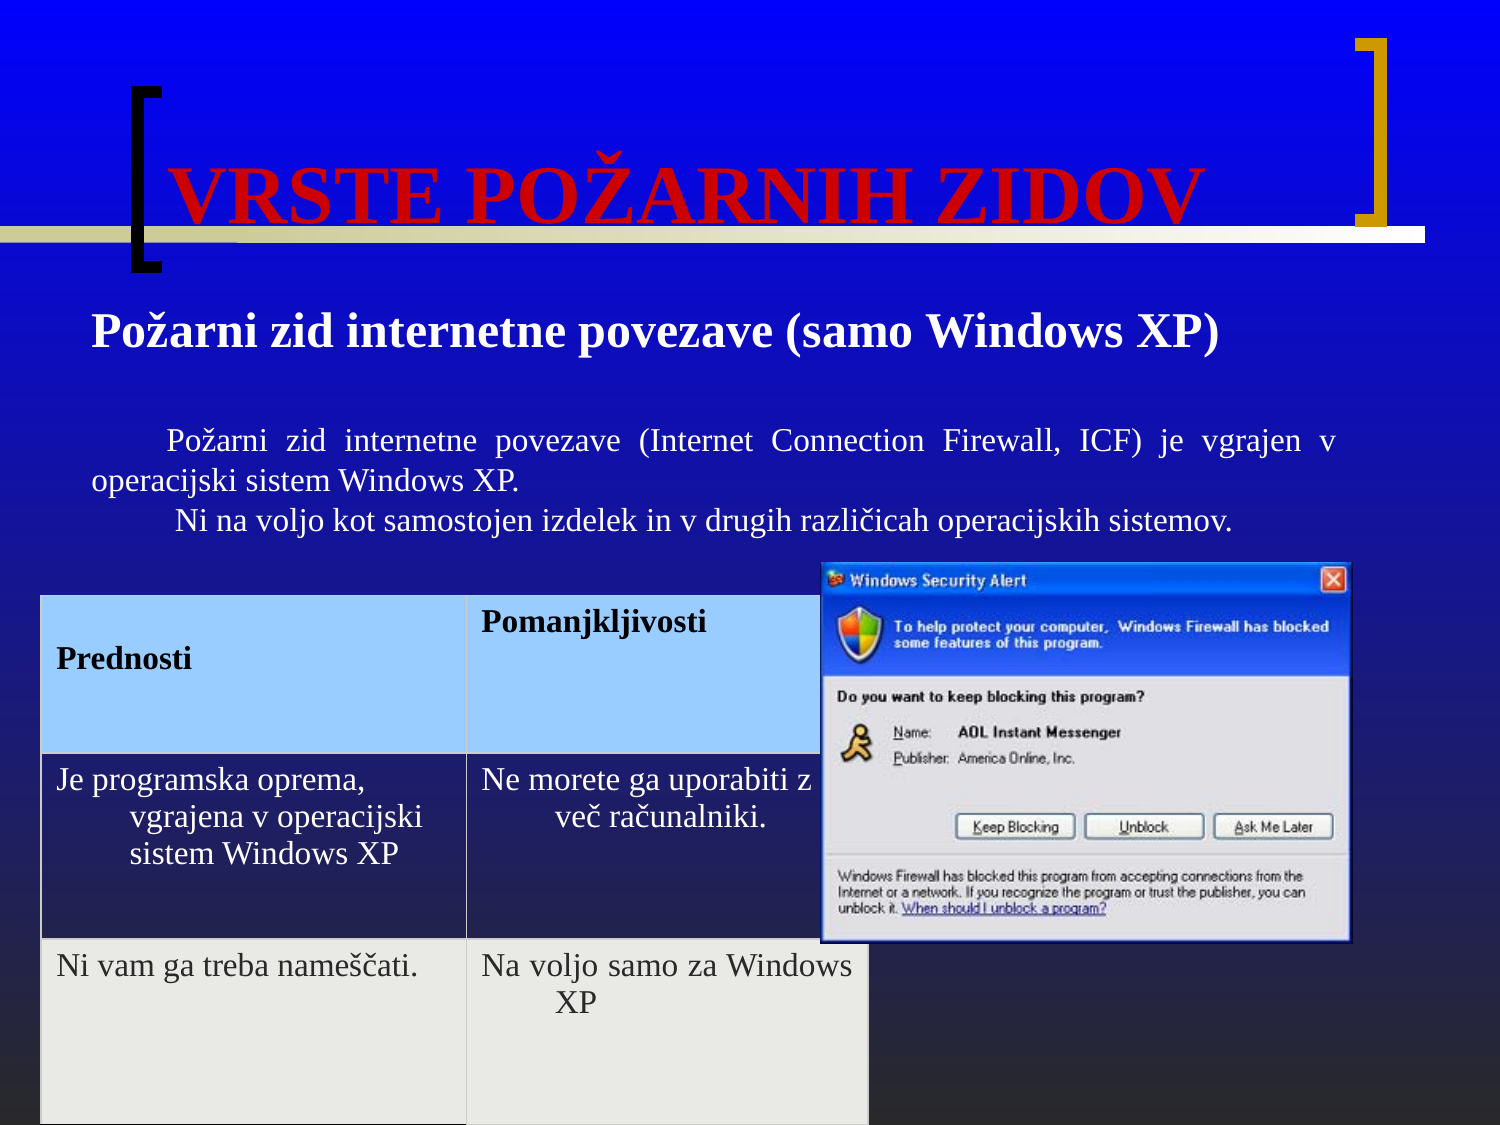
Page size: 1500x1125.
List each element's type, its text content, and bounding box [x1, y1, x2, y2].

title VRSTE POŽARNIH ZIDOV [152, 15, 1328, 248]
table_header Prednosti [42, 596, 466, 752]
table_cell Ne morete ga uporabiti z več računalniki. [467, 754, 820, 938]
table_cell Je programska oprema, vgrajena v operacijski sistem Windows XP [42, 754, 466, 938]
text_box Požarni zid internetne povezave (samo Windows XP) Požarni zid internetne povezave (Internet Connection Firewall, ICF) je vgrajen v operacijski sistem Windows XP. Ni na voljo kot samostojen izdelek in v drugih različicah operacijskih sistemov. [76, 290, 1413, 538]
table_cell Na voljo samo za Windows XP [467, 940, 867, 1124]
picture [820, 562, 1353, 944]
table_header Pomanjkljivosti [467, 596, 820, 752]
table_cell Ni vam ga treba nameščati. [42, 940, 466, 1124]
